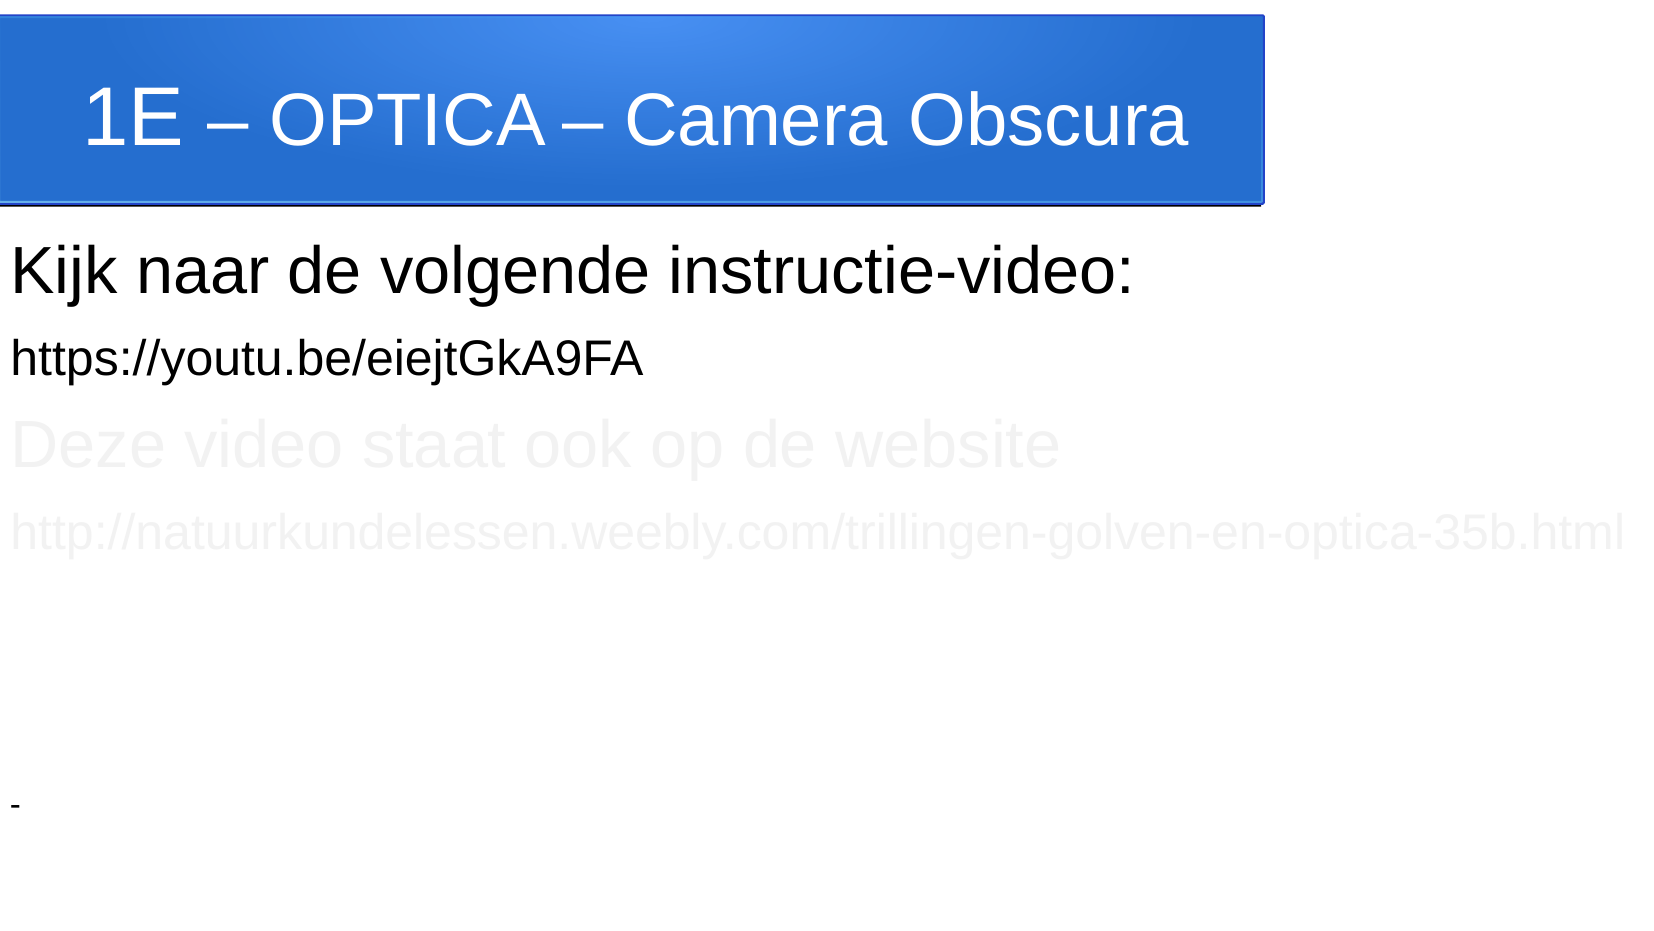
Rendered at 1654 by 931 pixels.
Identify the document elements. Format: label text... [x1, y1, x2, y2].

title 1E – OPTICA – Camera Obscura [82, 35, 1292, 189]
subtitle Kijk naar de volgende instructie-video: https://youtu.be/eiejtGkA9FA Deze video staat ook op de website http://natuurkundelessen.weebly.com/trillingen-golven-en-optica-35b.html [10, 236, 1631, 922]
